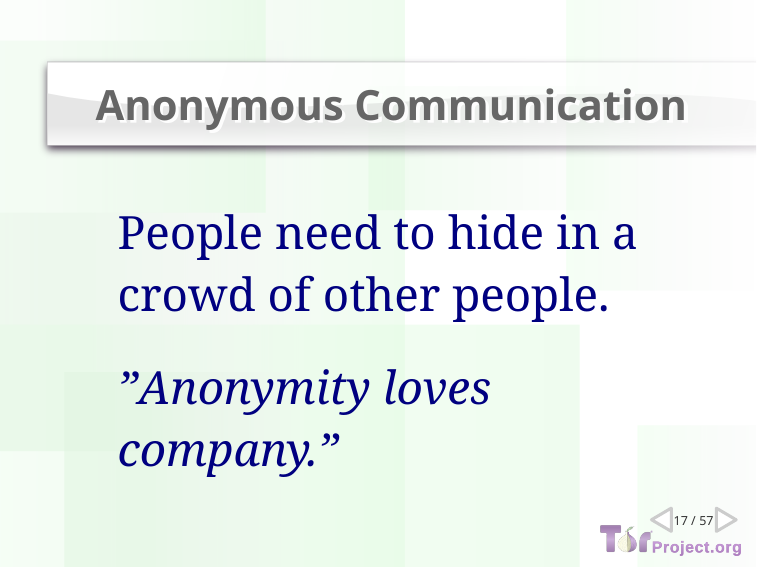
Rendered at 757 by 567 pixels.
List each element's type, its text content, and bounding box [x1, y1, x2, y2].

text_box People need to hide in a crowd of other people. ”Anonymity loves company.” [0, 167, 756, 513]
text_box Anonymous Communication [80, 61, 680, 146]
picture [0, 0, 757, 567]
